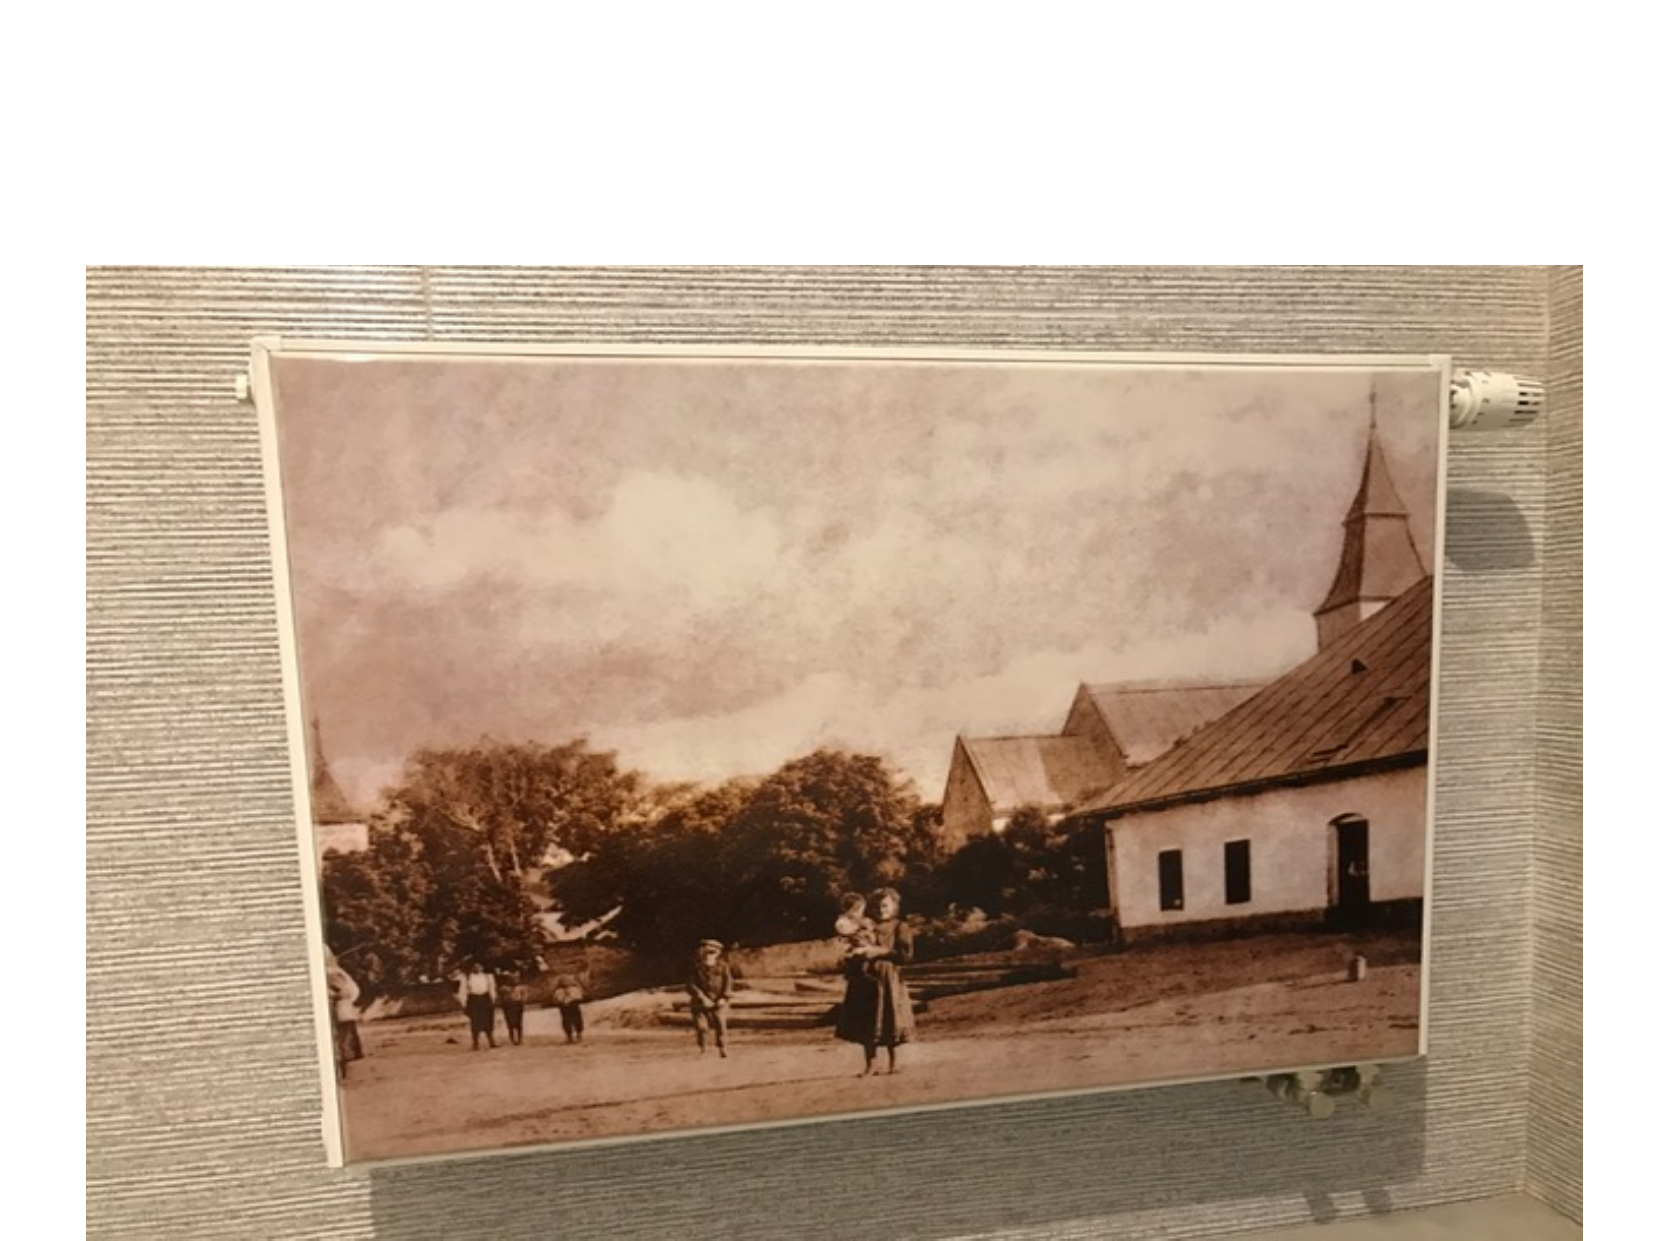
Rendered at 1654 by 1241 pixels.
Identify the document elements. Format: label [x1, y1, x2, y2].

picture [86, 265, 1583, 1241]
